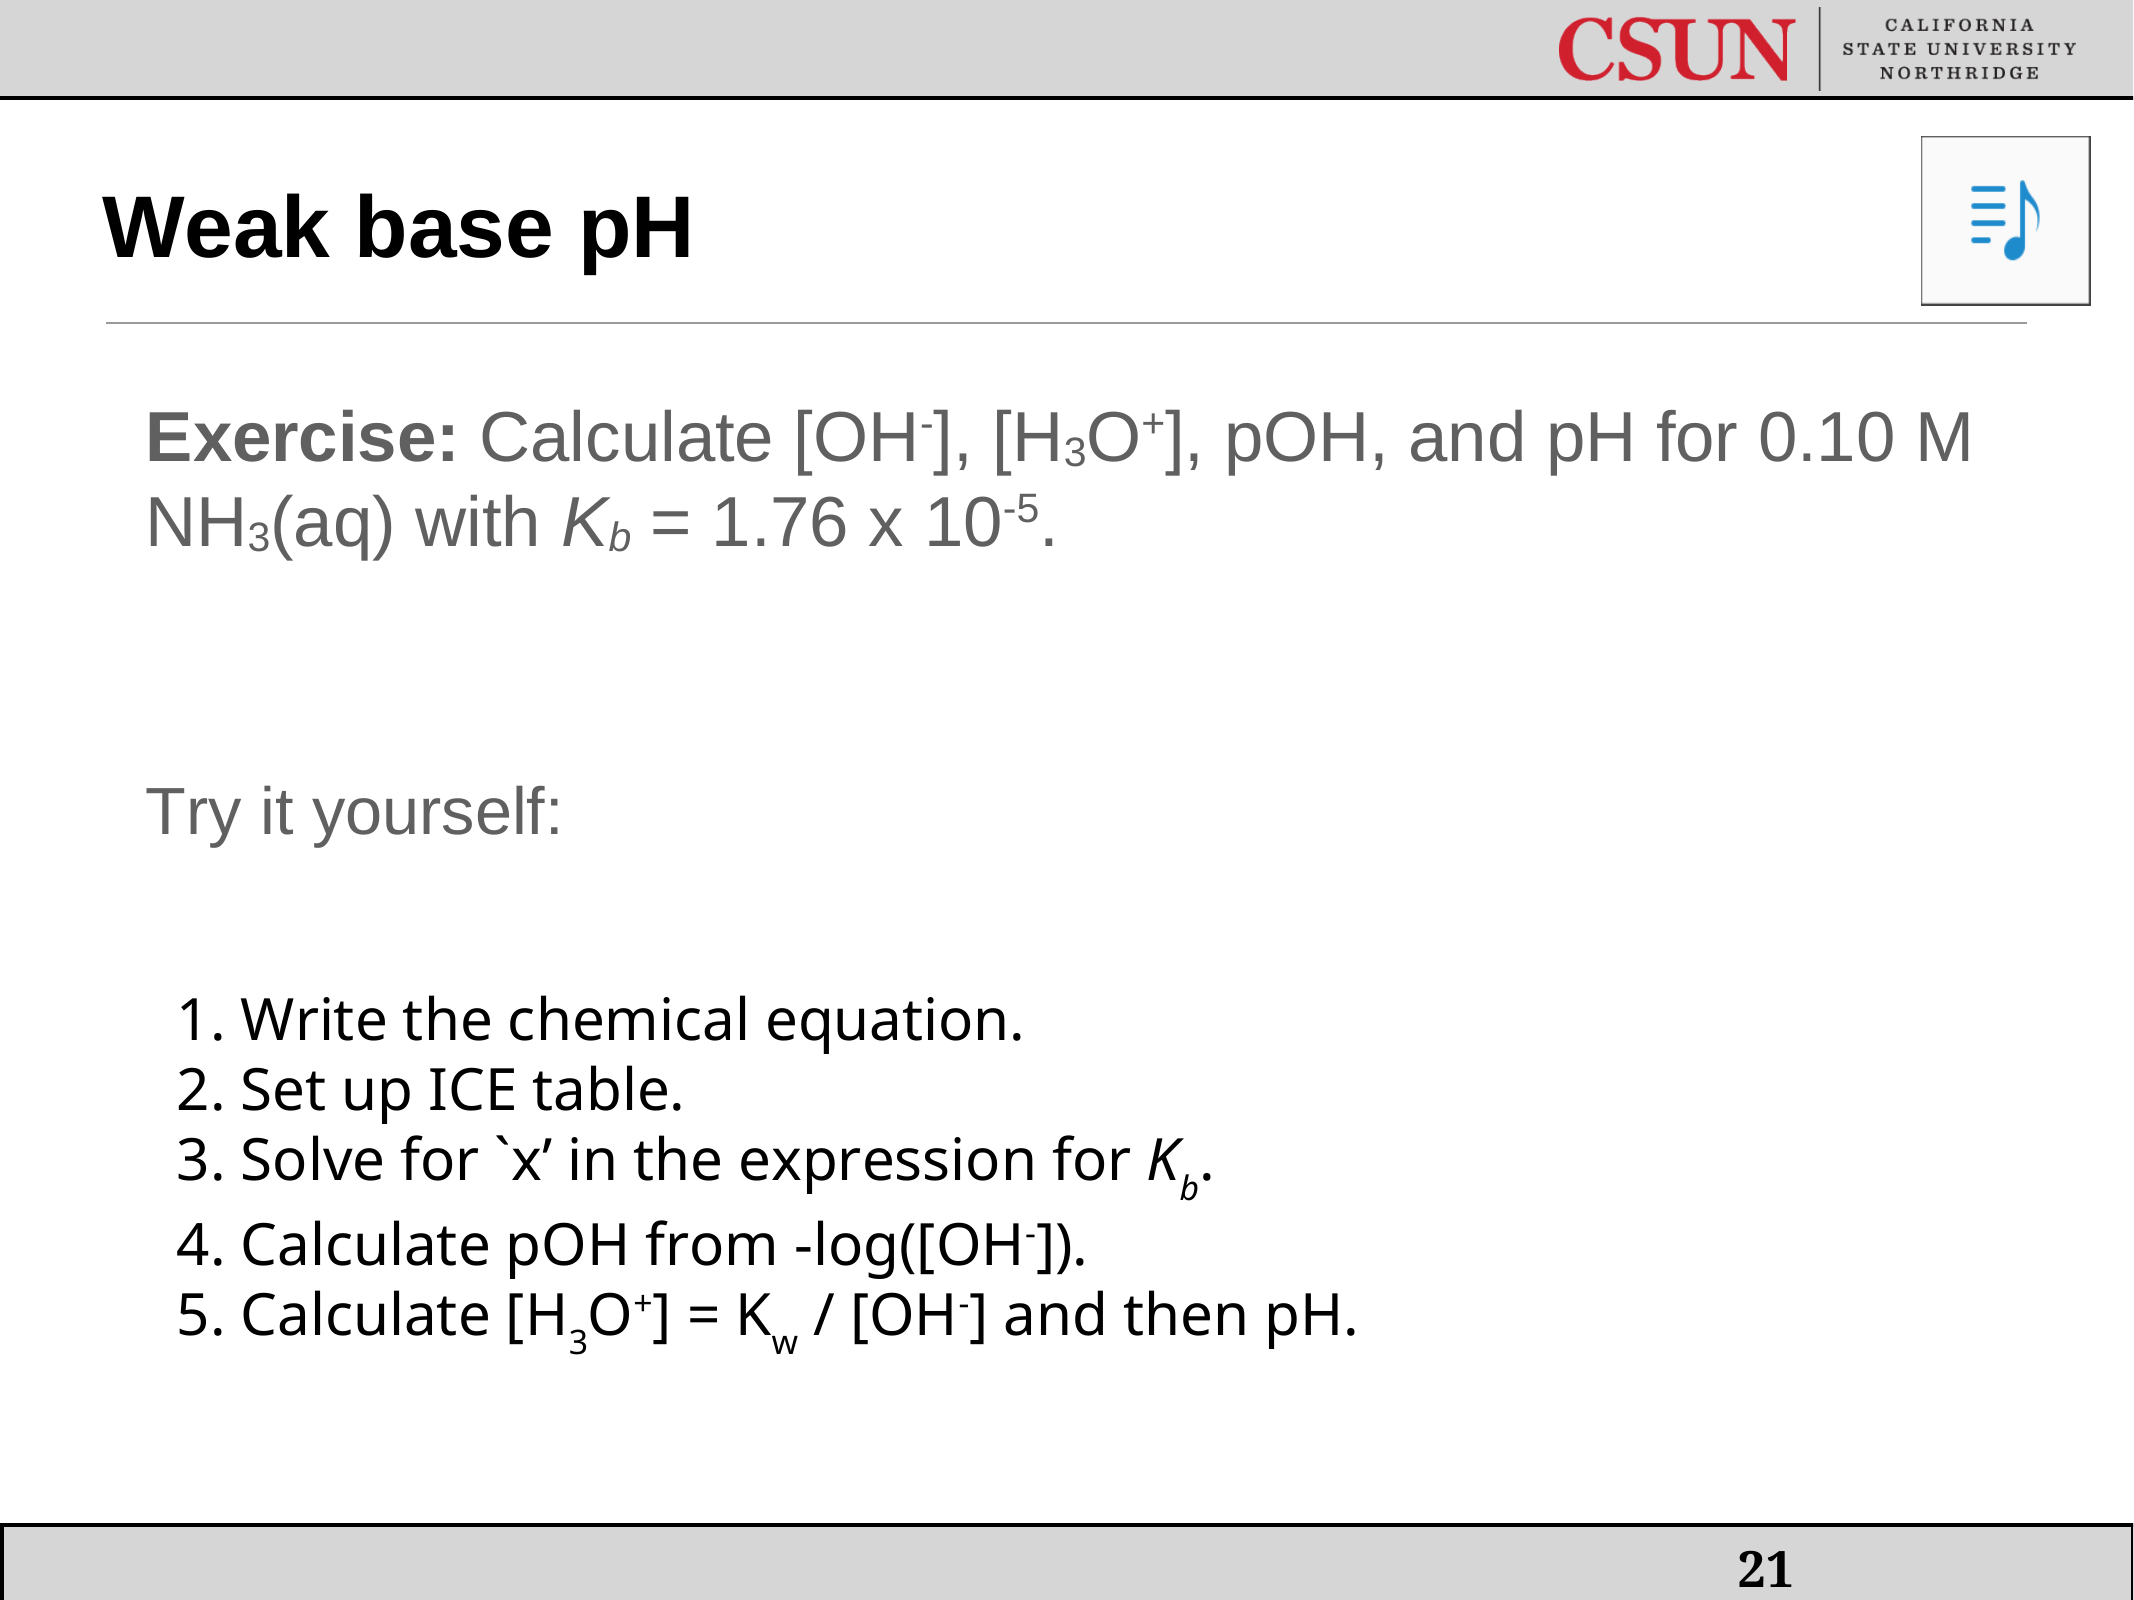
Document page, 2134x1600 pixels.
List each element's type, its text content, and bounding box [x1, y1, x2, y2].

title Weak base pH [93, 104, 2040, 284]
list Exercise: Calculate [OH-], [H3O+], pOH, and pH for 0.10 M NH3(aq) with Kb = 1.76 x 10-5. Try it yourself: [93, 382, 2071, 931]
picture [1559, 7, 2076, 91]
text_box [1920, 135, 2092, 307]
text_box 1. Write the chemical equation. 2. Set up ICE table. 3. Solve for `x’ in the expression for Kb. 4. Calculate pOH from -log([OH-]). 5. Calculate [H3O+] = Kw / [OH-] and then pH. [162, 975, 1494, 1369]
